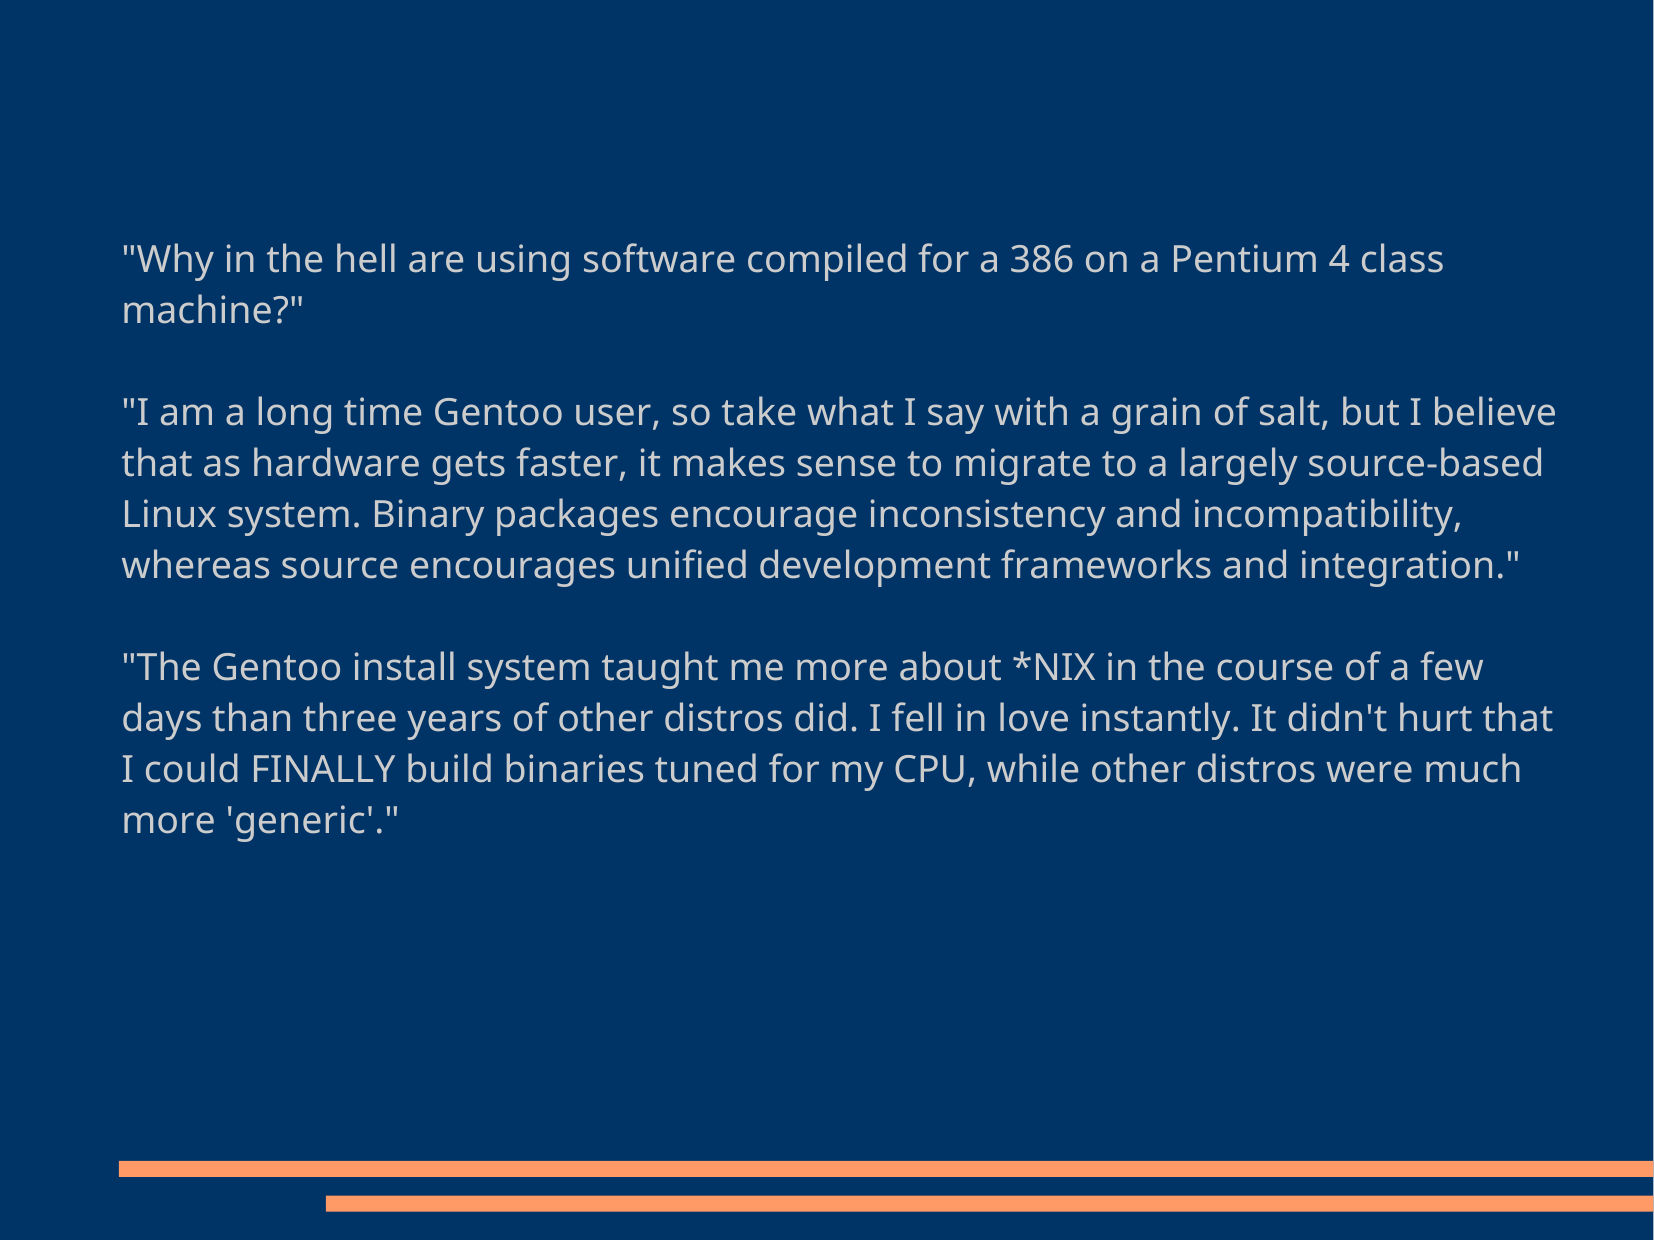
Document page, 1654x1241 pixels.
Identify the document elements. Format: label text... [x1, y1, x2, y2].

subtitle "Why in the hell are using software compiled for a 386 on a Pentium 4 class machine?" "I am a long time Gentoo user, so take what I say with a grain of salt, but I believe that as hardware gets faster, it makes sense to migrate to a largely source-based Linux system. Binary packages encourage inconsistency and incompatibility, whereas source encourages unified development frameworks and integration." "The Gentoo install system taught me more about *NIX in the course of a few days than three years of other distros did. I fell in love instantly. It didn't hurt that I could FINALLY build binaries tuned for my CPU, while other distros were much more 'generic'." [121, 318, 1561, 1145]
